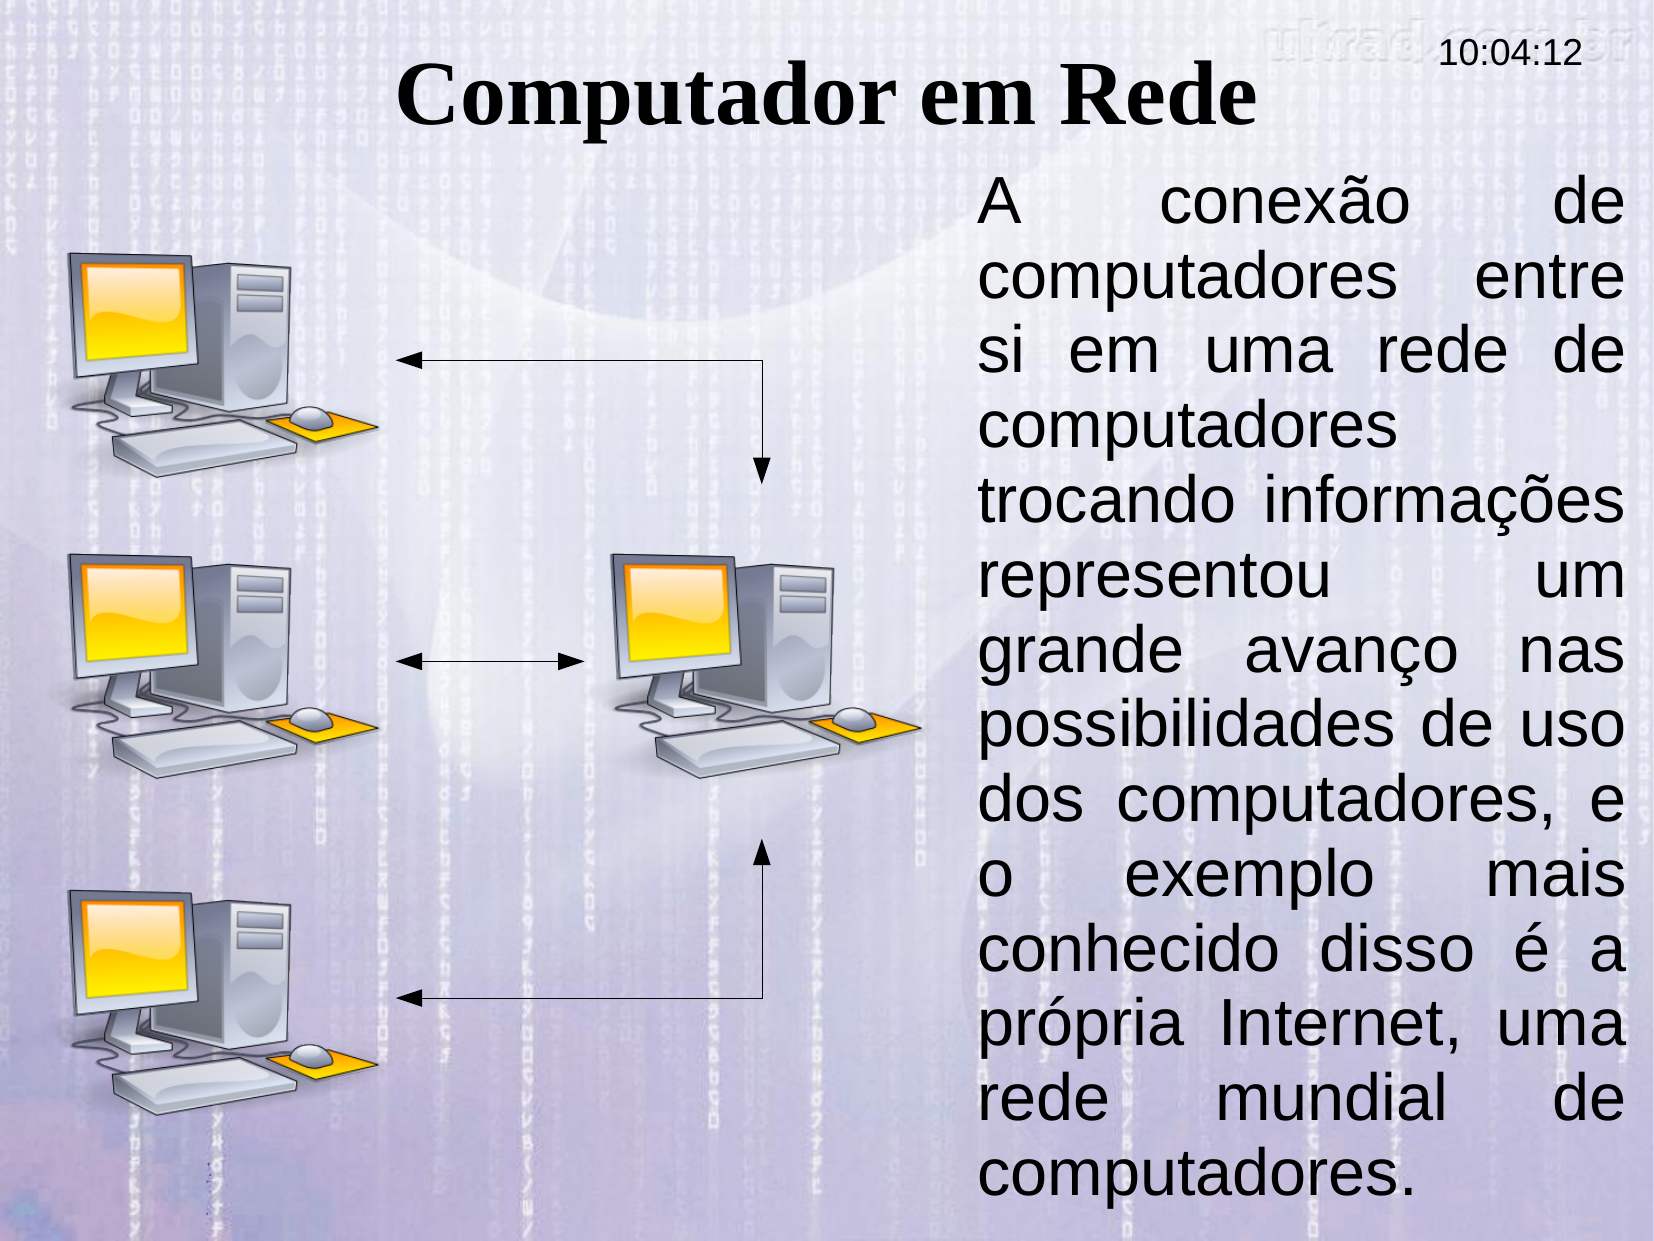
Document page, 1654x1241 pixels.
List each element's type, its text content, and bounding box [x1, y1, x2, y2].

text_box 09:49:07 [1423, 23, 1631, 94]
text_box Computador em Rede [29, 35, 1625, 171]
picture [0, 0, 1654, 1241]
text_box A conexão de computadores entre si em uma rede de computadores trocando informações representou um grande avanço nas possibilidades de uso dos computadores, e o exemplo mais conhecido disso é a própria Internet, uma rede mundial de computadores. [962, 155, 1642, 1218]
